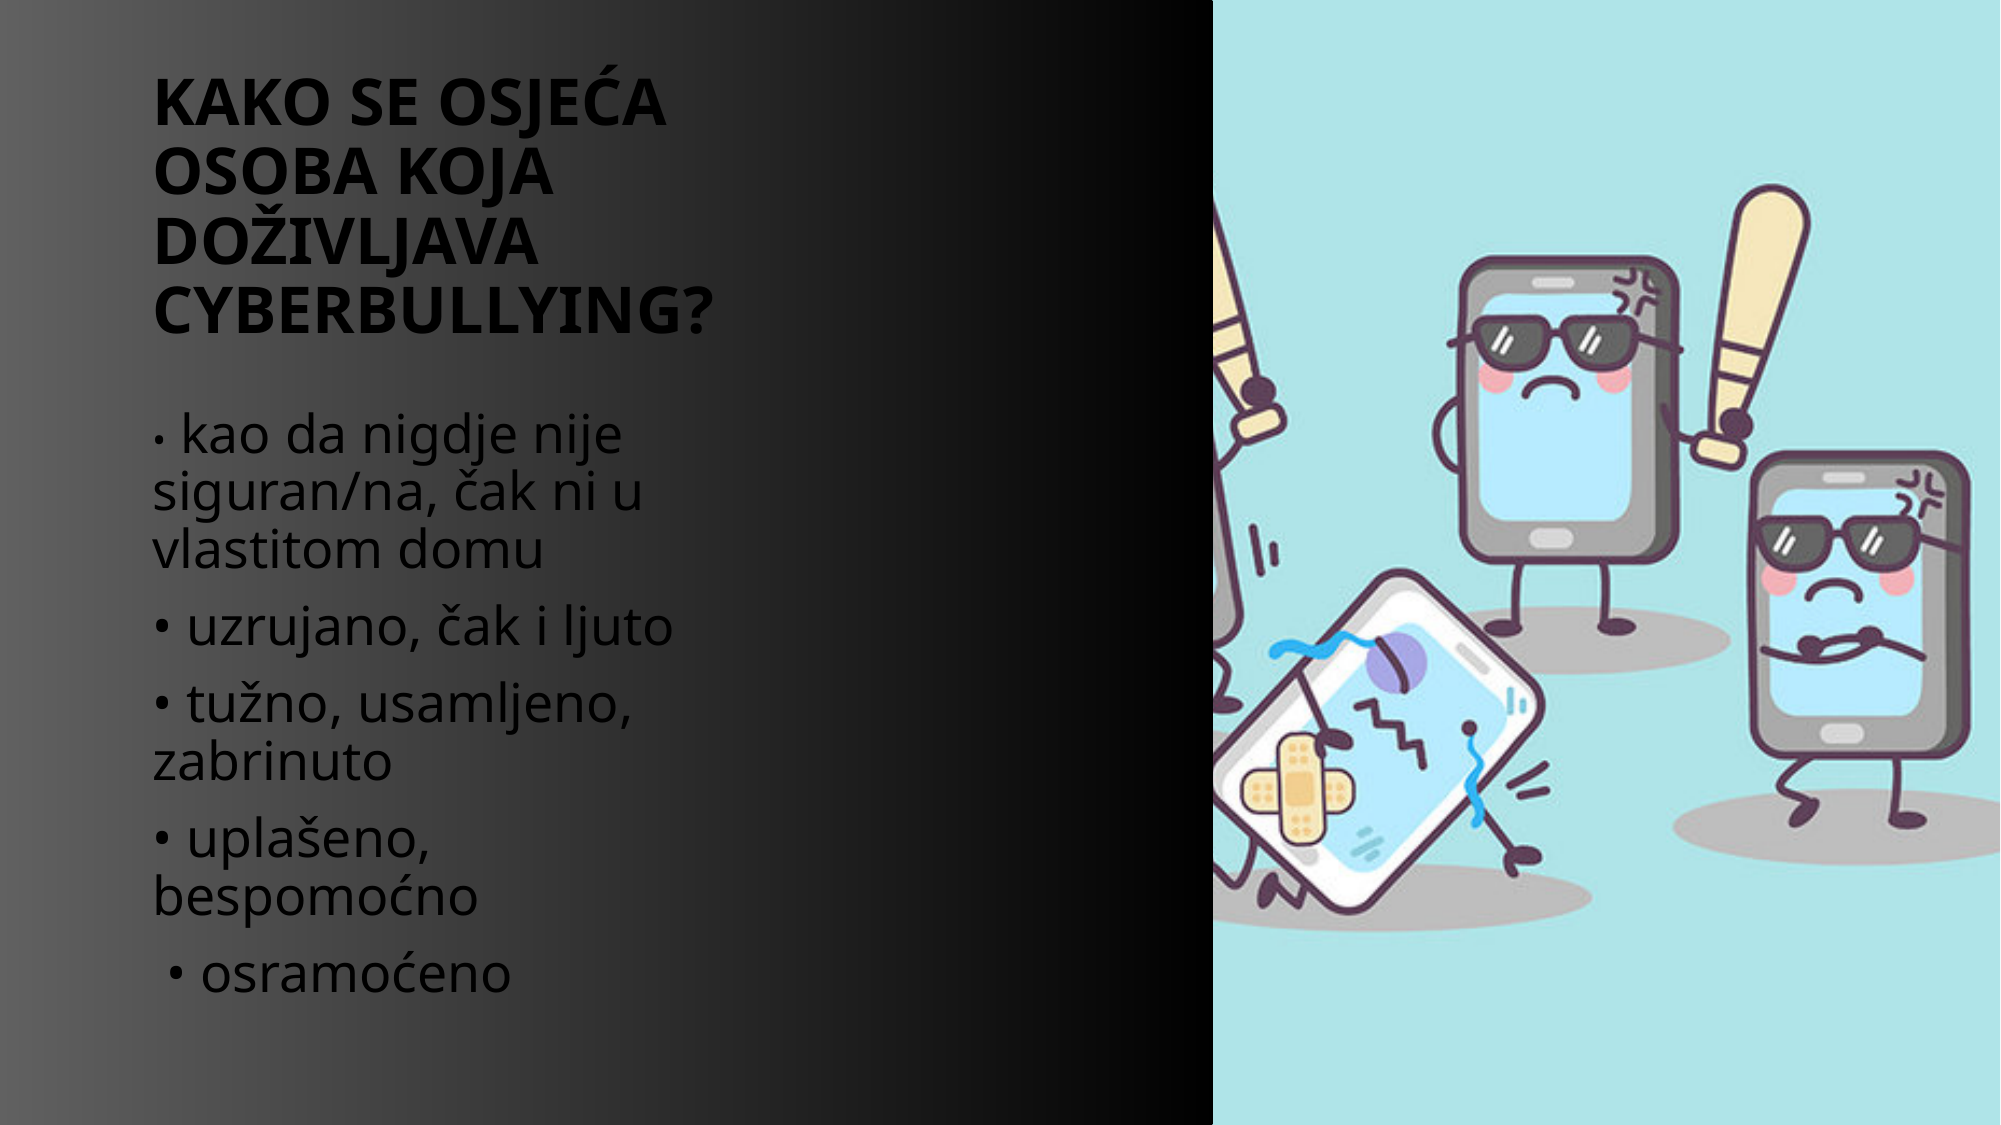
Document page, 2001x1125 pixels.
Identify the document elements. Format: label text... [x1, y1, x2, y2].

text_box [0, 0, 1212, 1125]
picture [1212, 0, 2000, 1125]
title KAKO SE OSJEĆA OSOBA KOJA DOŽIVLJAVA CYBERBULLYING? [137, 52, 765, 365]
list • kao da nigdje nije siguran/na, čak ni u vlastitom domu • uzrujano, čak i ljuto • tužno, usamljeno, zabrinuto • uplašeno, bespomoćno • osramoćeno [137, 399, 765, 1014]
